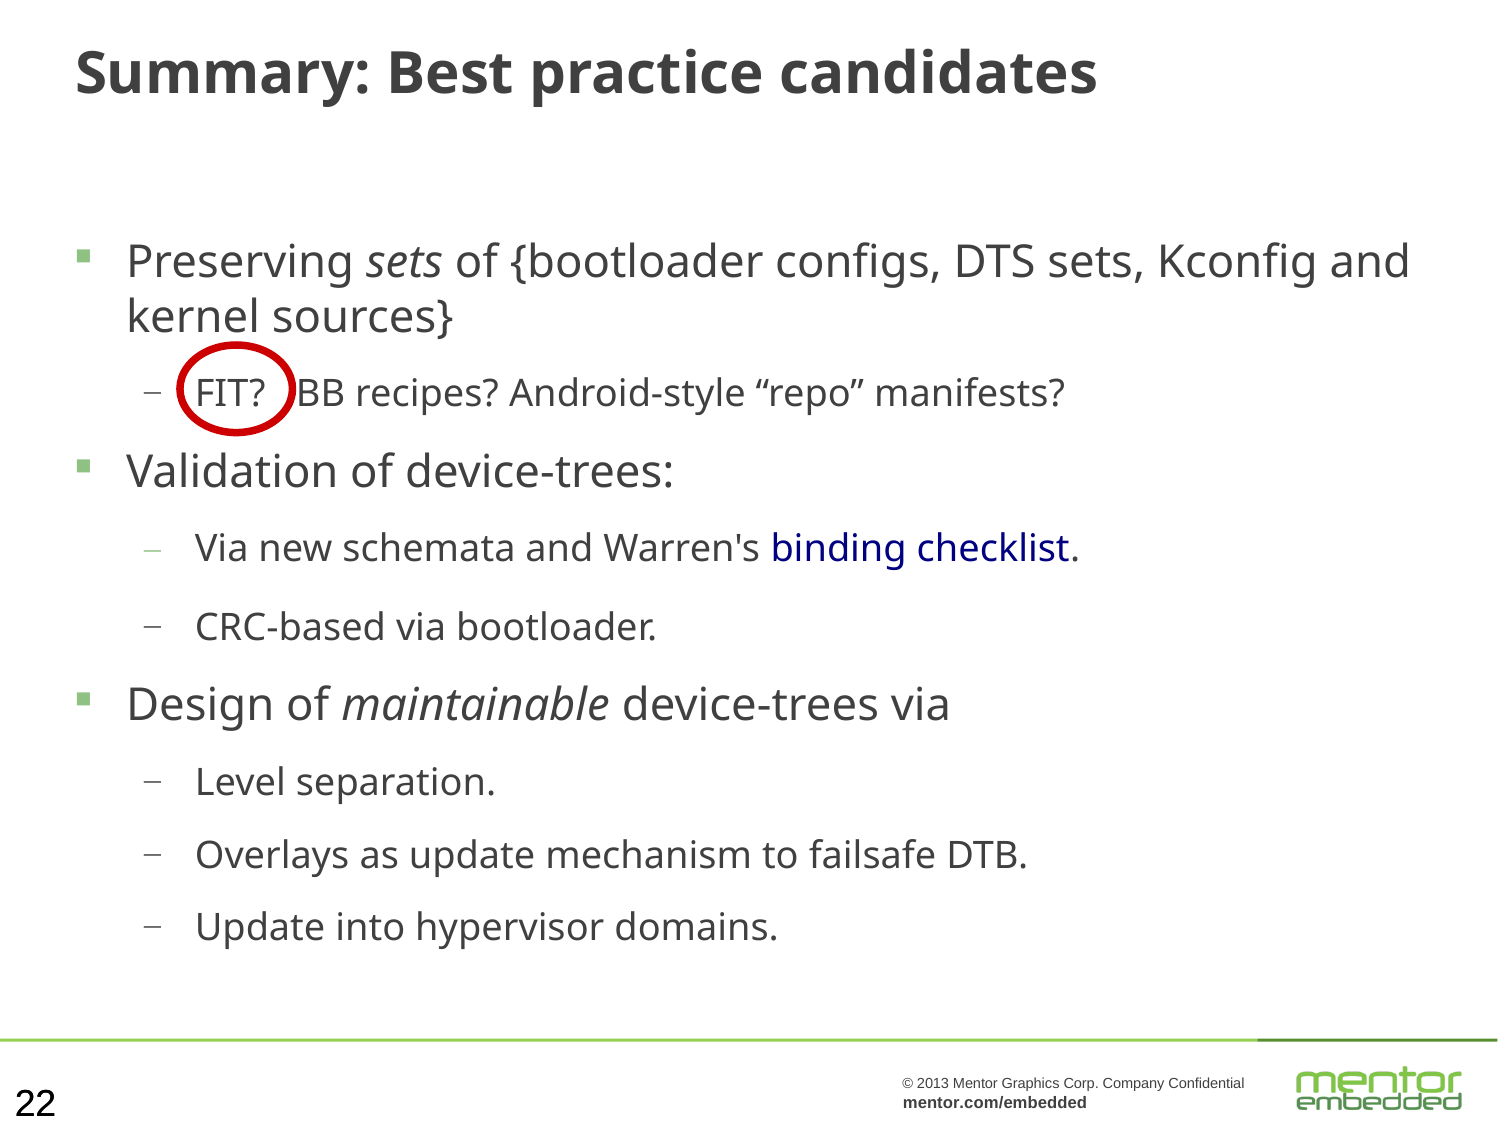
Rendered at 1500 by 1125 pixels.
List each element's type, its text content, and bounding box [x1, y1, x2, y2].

list Preserving sets of {bootloader configs, DTS sets, Kconfig and kernel sources} FIT? BB recipes? Android-style “repo” manifests? Validation of device-trees: Via new schemata and Warren's binding checklist. CRC-based via bootloader. Design of maintainable device-trees via Level separation. Overlays as update mechanism to failsafe DTB. Update into hypervisor domains. [0, 224, 1500, 963]
picture [1292, 1062, 1464, 1114]
title Summary: Best practice candidates [0, 0, 1500, 113]
